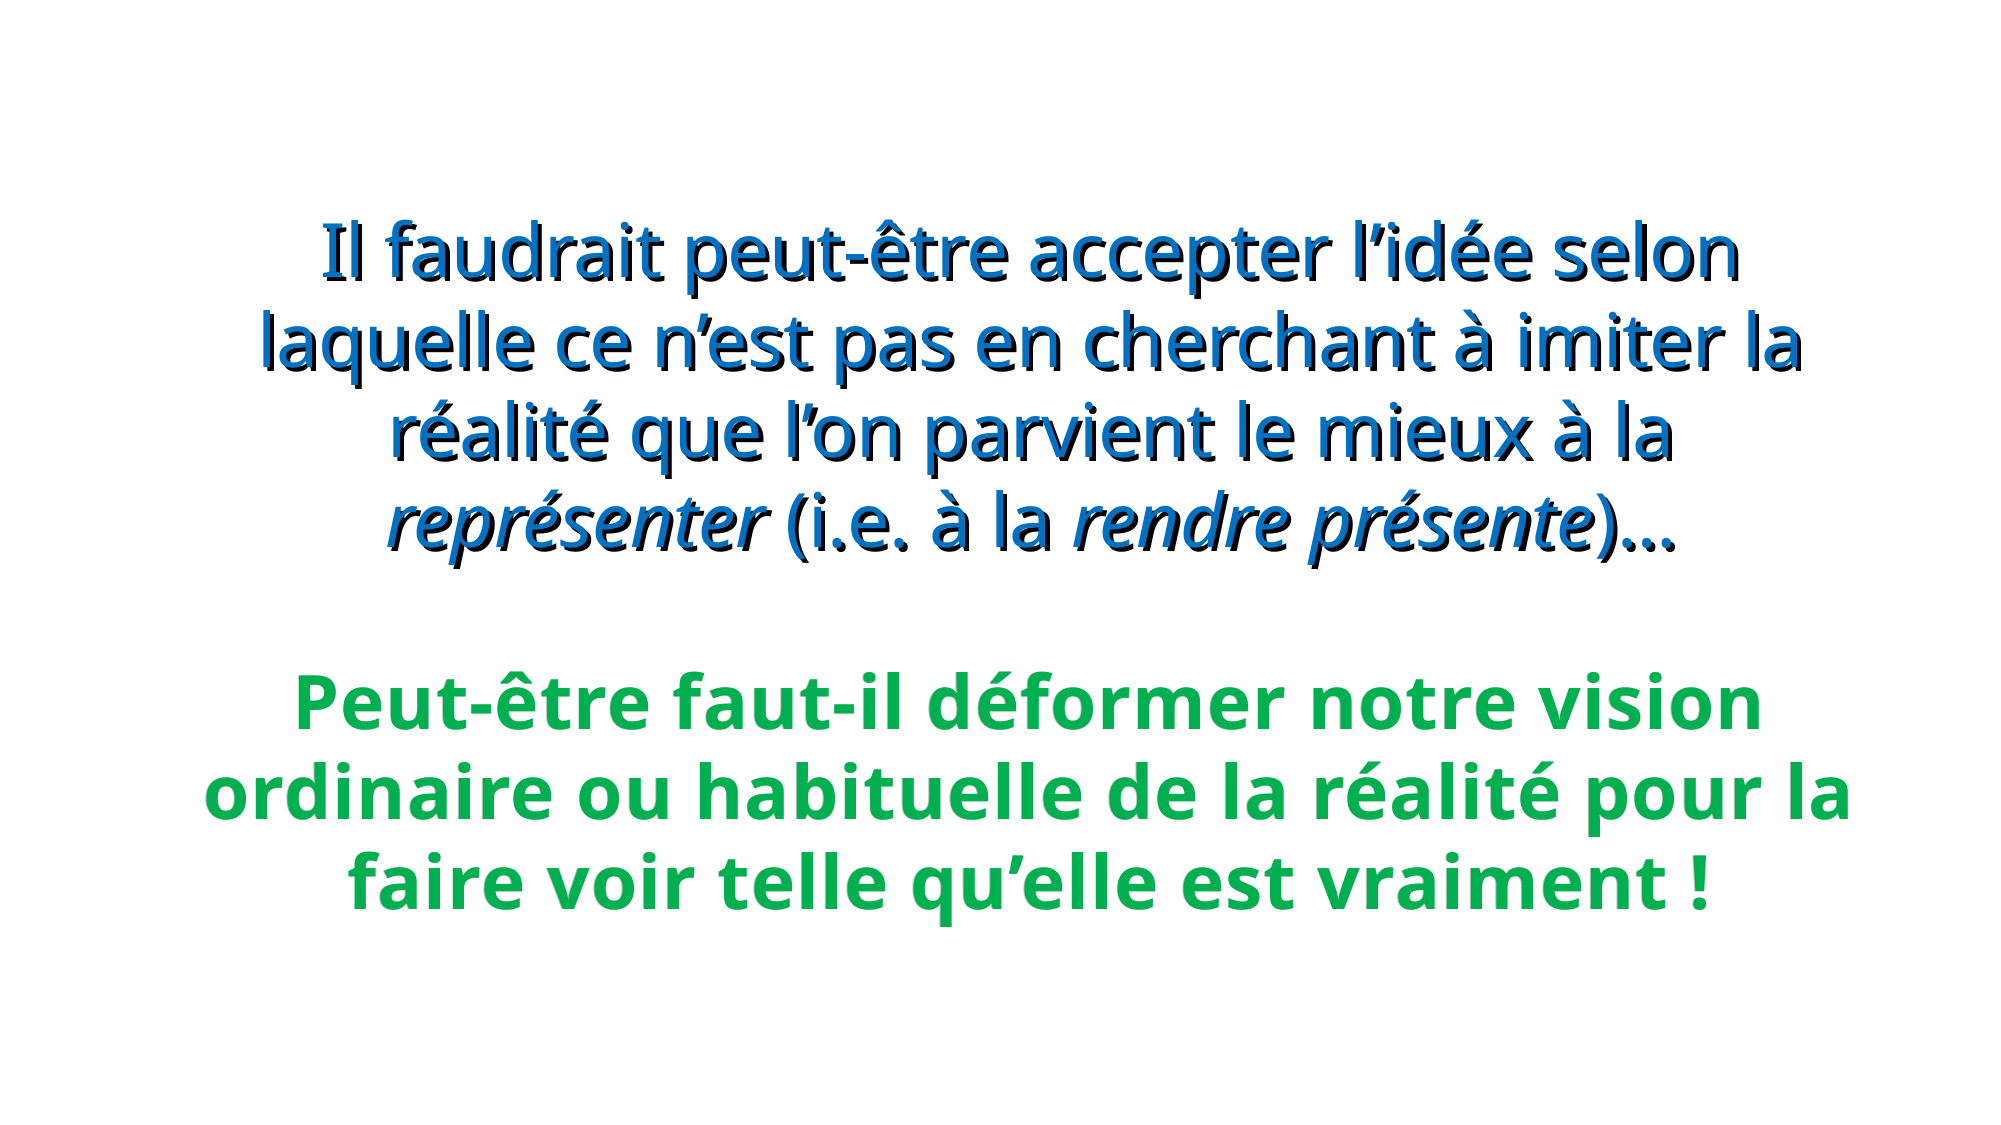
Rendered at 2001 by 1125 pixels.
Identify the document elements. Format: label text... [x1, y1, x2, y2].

text_box Peut-être faut-il déformer notre vision ordinaire ou habituelle de la réalité pour la faire voir telle qu’elle est vraiment ! [188, 647, 1874, 936]
text_box Il faudrait peut-être accepter l’idée selon laquelle ce n’est pas en cherchant à imiter la réalité que l’on parvient le mieux à la représenter (i.e. à la rendre présente)… [202, 195, 1860, 574]
